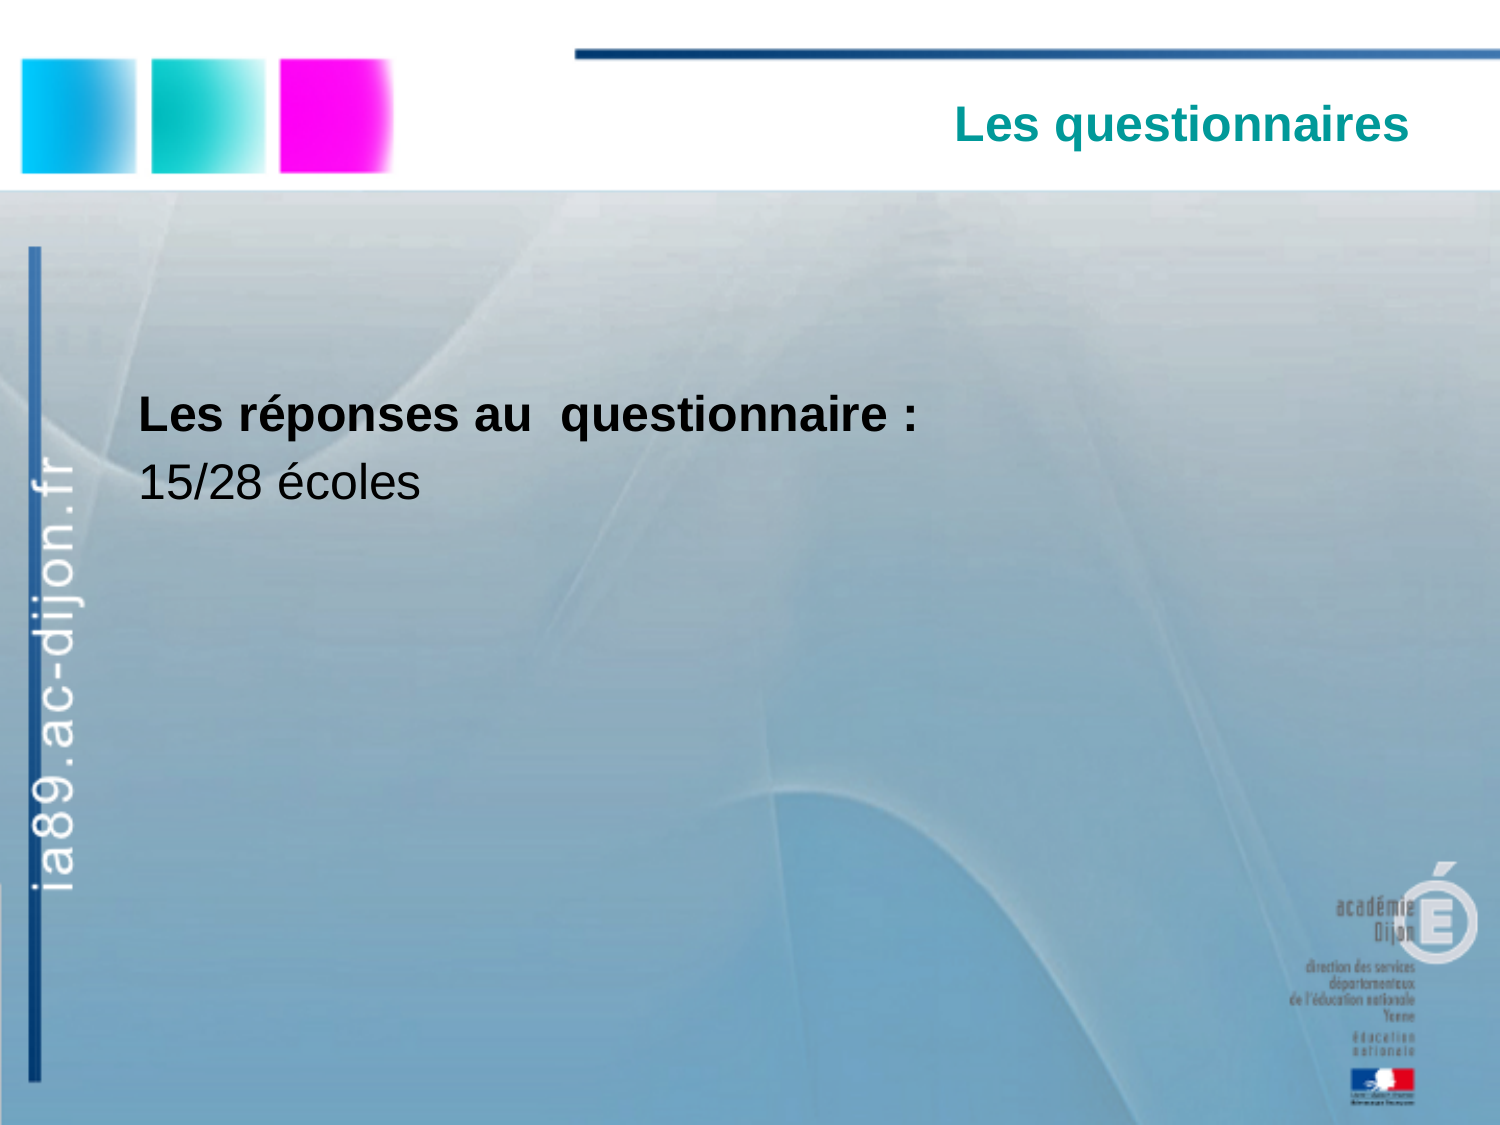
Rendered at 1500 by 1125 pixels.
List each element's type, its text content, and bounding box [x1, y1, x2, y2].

list Les réponses au questionnaire : 15/28 écoles [123, 373, 1427, 917]
picture [0, 0, 1500, 1125]
title Les questionnaires [454, 42, 1425, 200]
